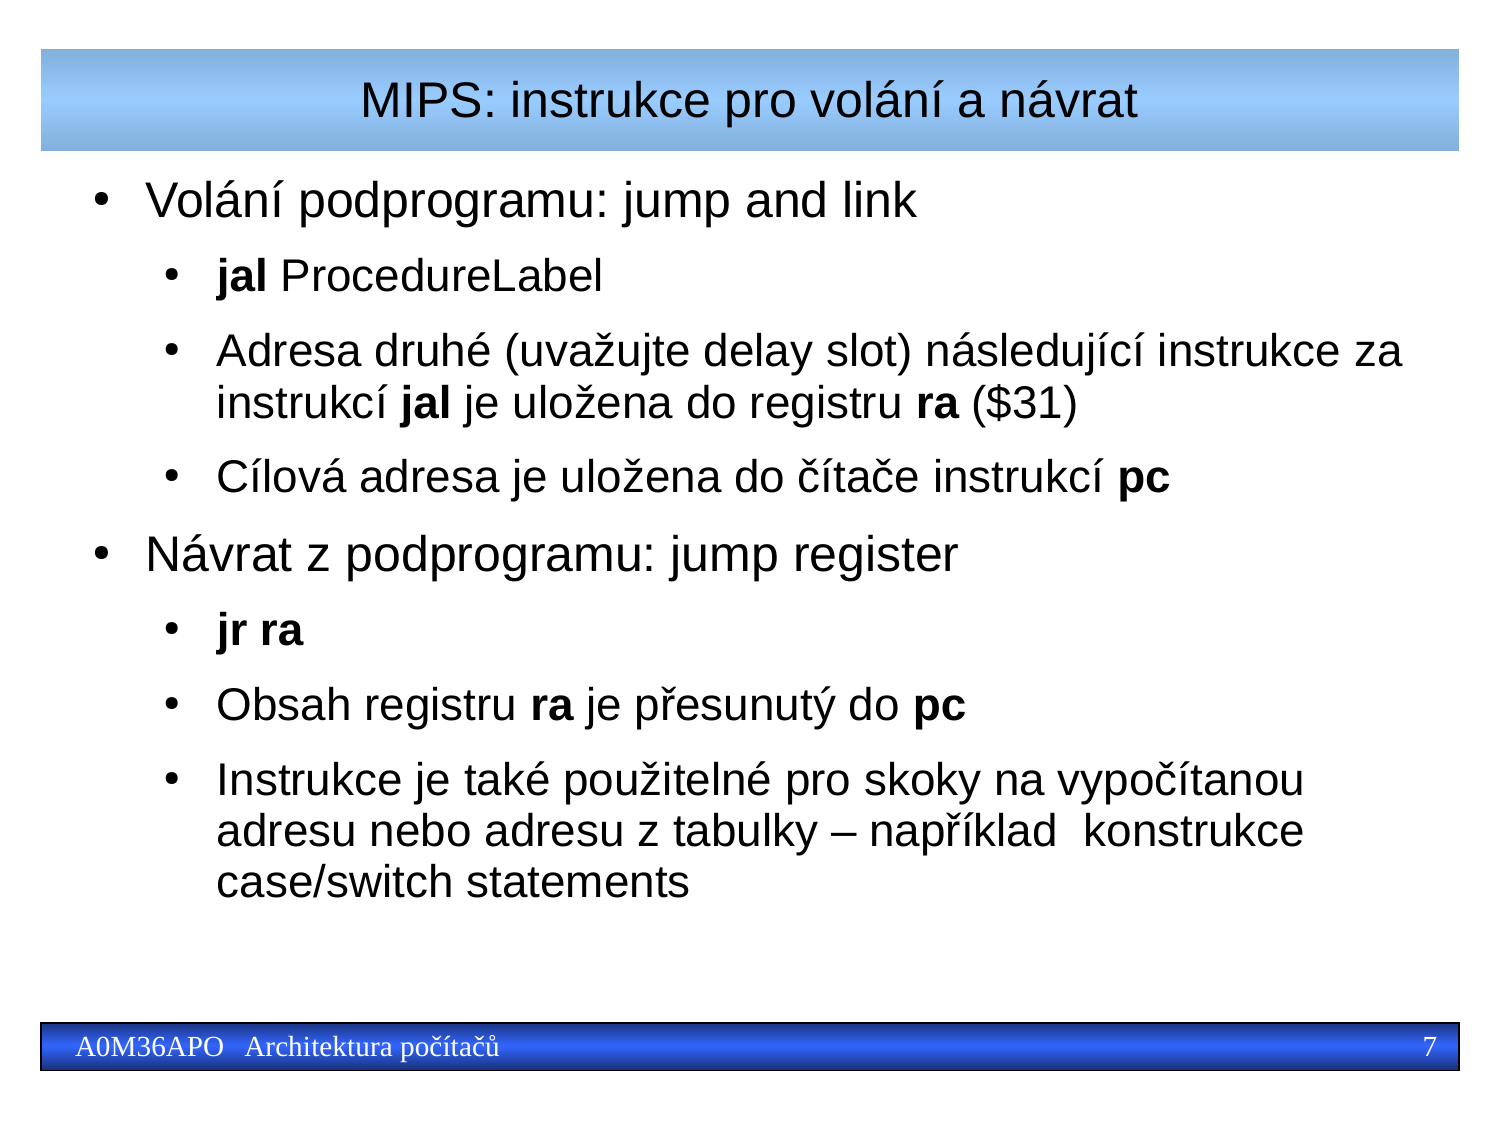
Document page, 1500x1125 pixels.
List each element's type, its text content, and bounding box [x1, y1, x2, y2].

list Volání podprogramu: jump and link jal ProcedureLabel Adresa druhé (uvažujte delay slot) následující instrukce za instrukcí jal je uložena do registru ra ($31) Cílová adresa je uložena do čítače instrukcí pc Návrat z podprogramu: jump register jr ra Obsah registru ra je přesunutý do pc Instrukce je také použitelné pro skoky na vypočítanou adresu nebo adresu z tabulky – například konstrukce case/switch statements [75, 172, 1426, 1000]
title MIPS: instrukce pro volání a návrat [41, 49, 1459, 151]
